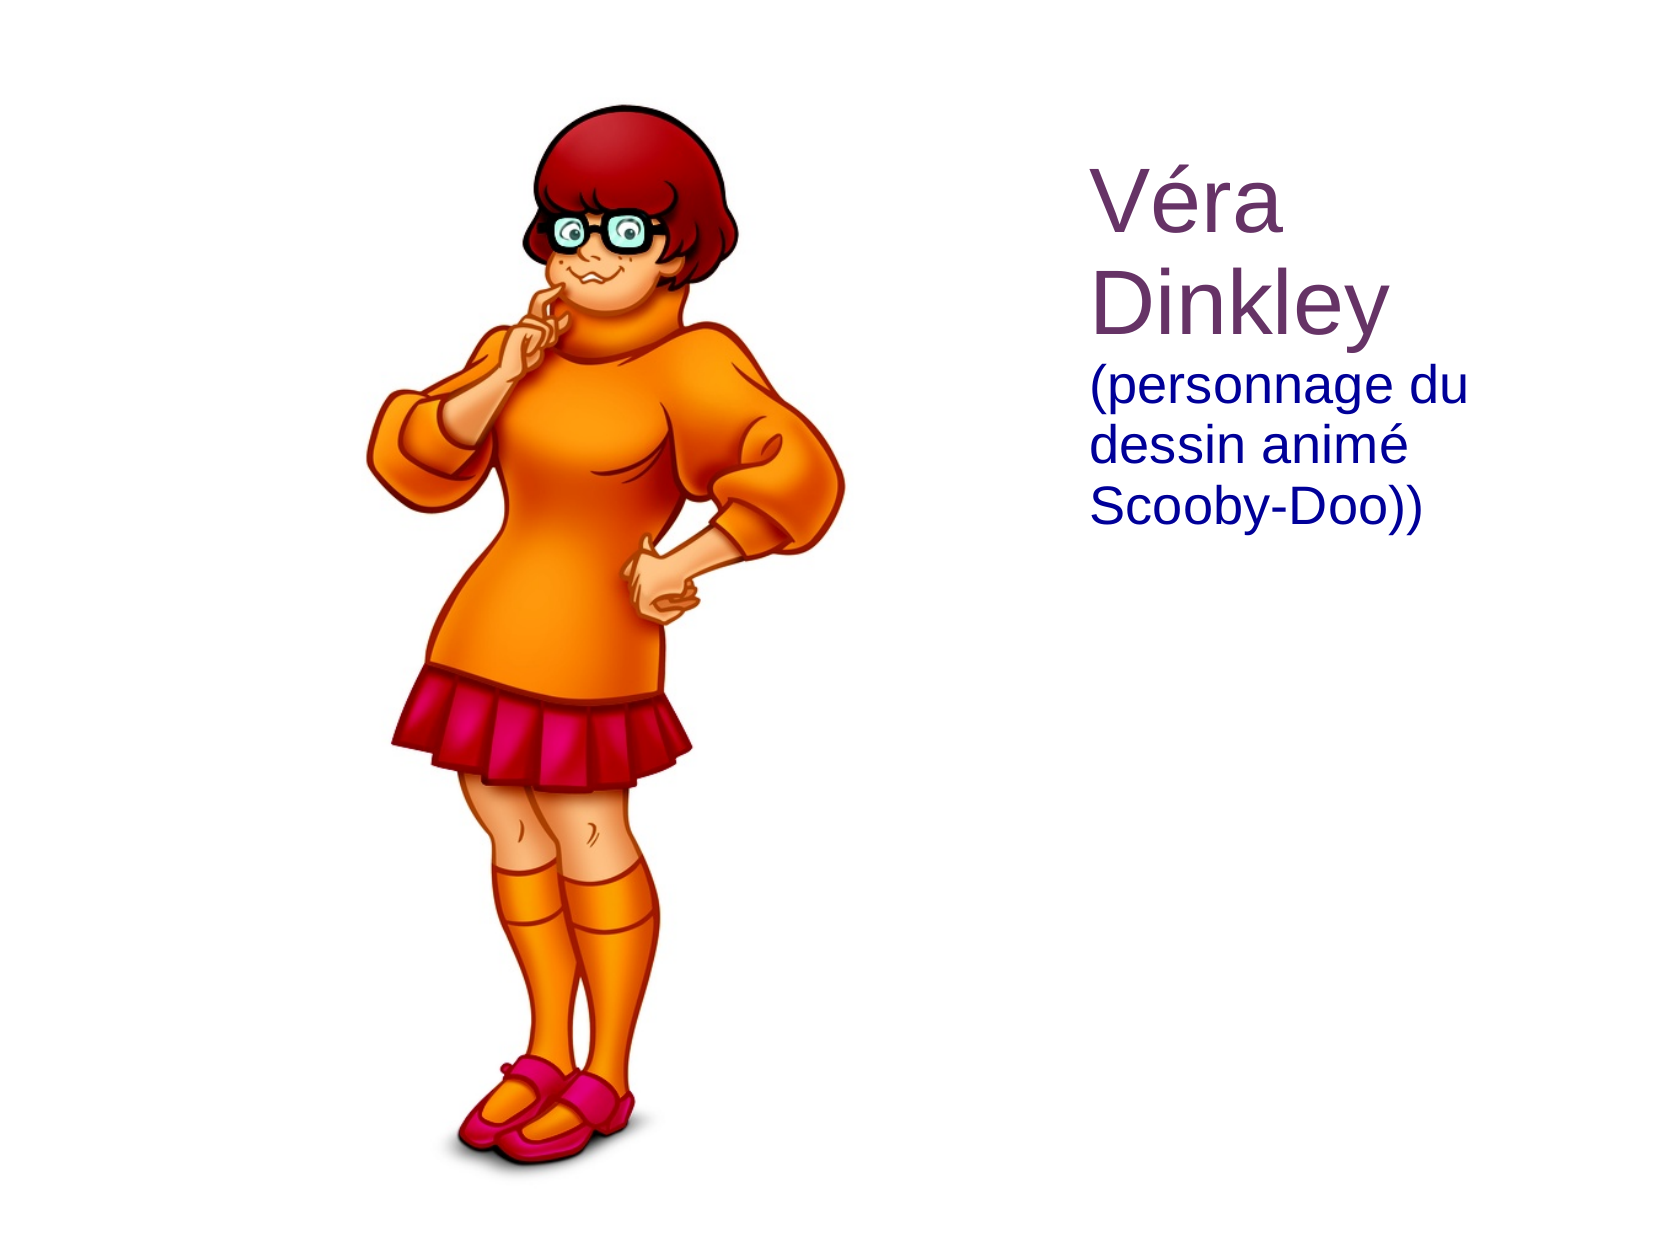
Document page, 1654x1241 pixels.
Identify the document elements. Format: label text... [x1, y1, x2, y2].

picture [224, 0, 905, 1241]
text_box Véra Dinkley (personnage du dessin animé Scooby-Doo)) [1074, 141, 1571, 544]
